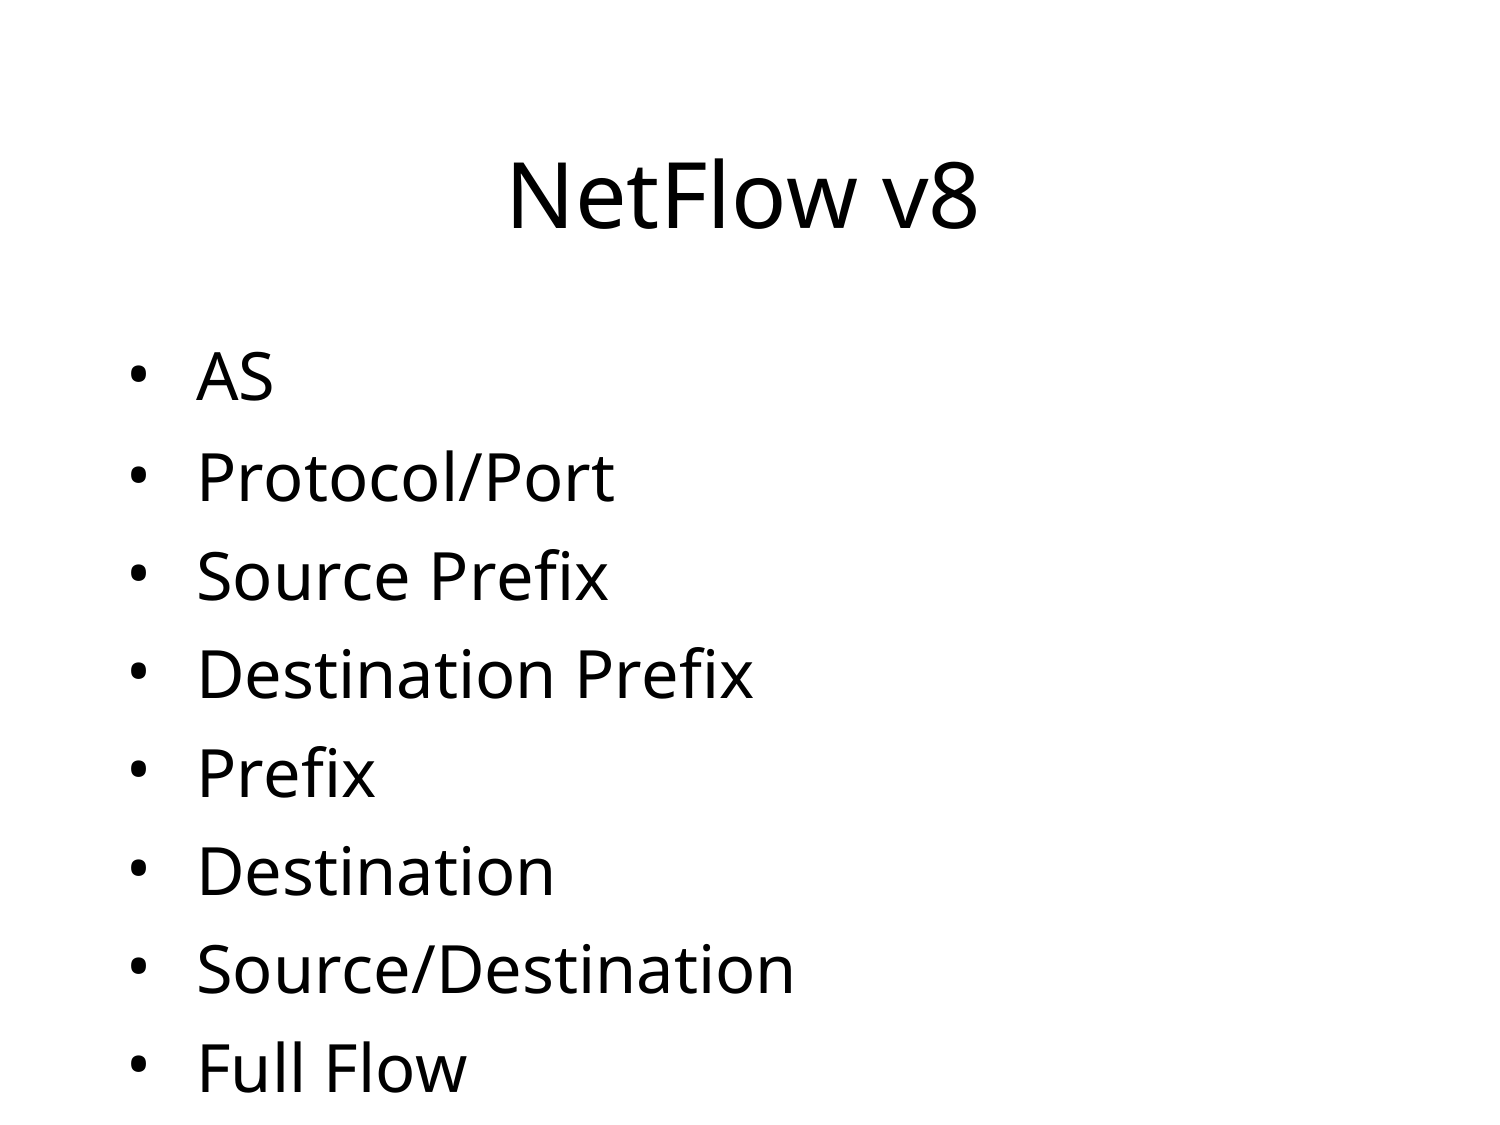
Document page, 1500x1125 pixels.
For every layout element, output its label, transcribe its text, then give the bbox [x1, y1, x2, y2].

list AS Protocol/Port Source Prefix Destination Prefix Prefix Destination Source/Destination Full Flow [112, 324, 1388, 1125]
title NetFlow v8 [112, 62, 1388, 324]
